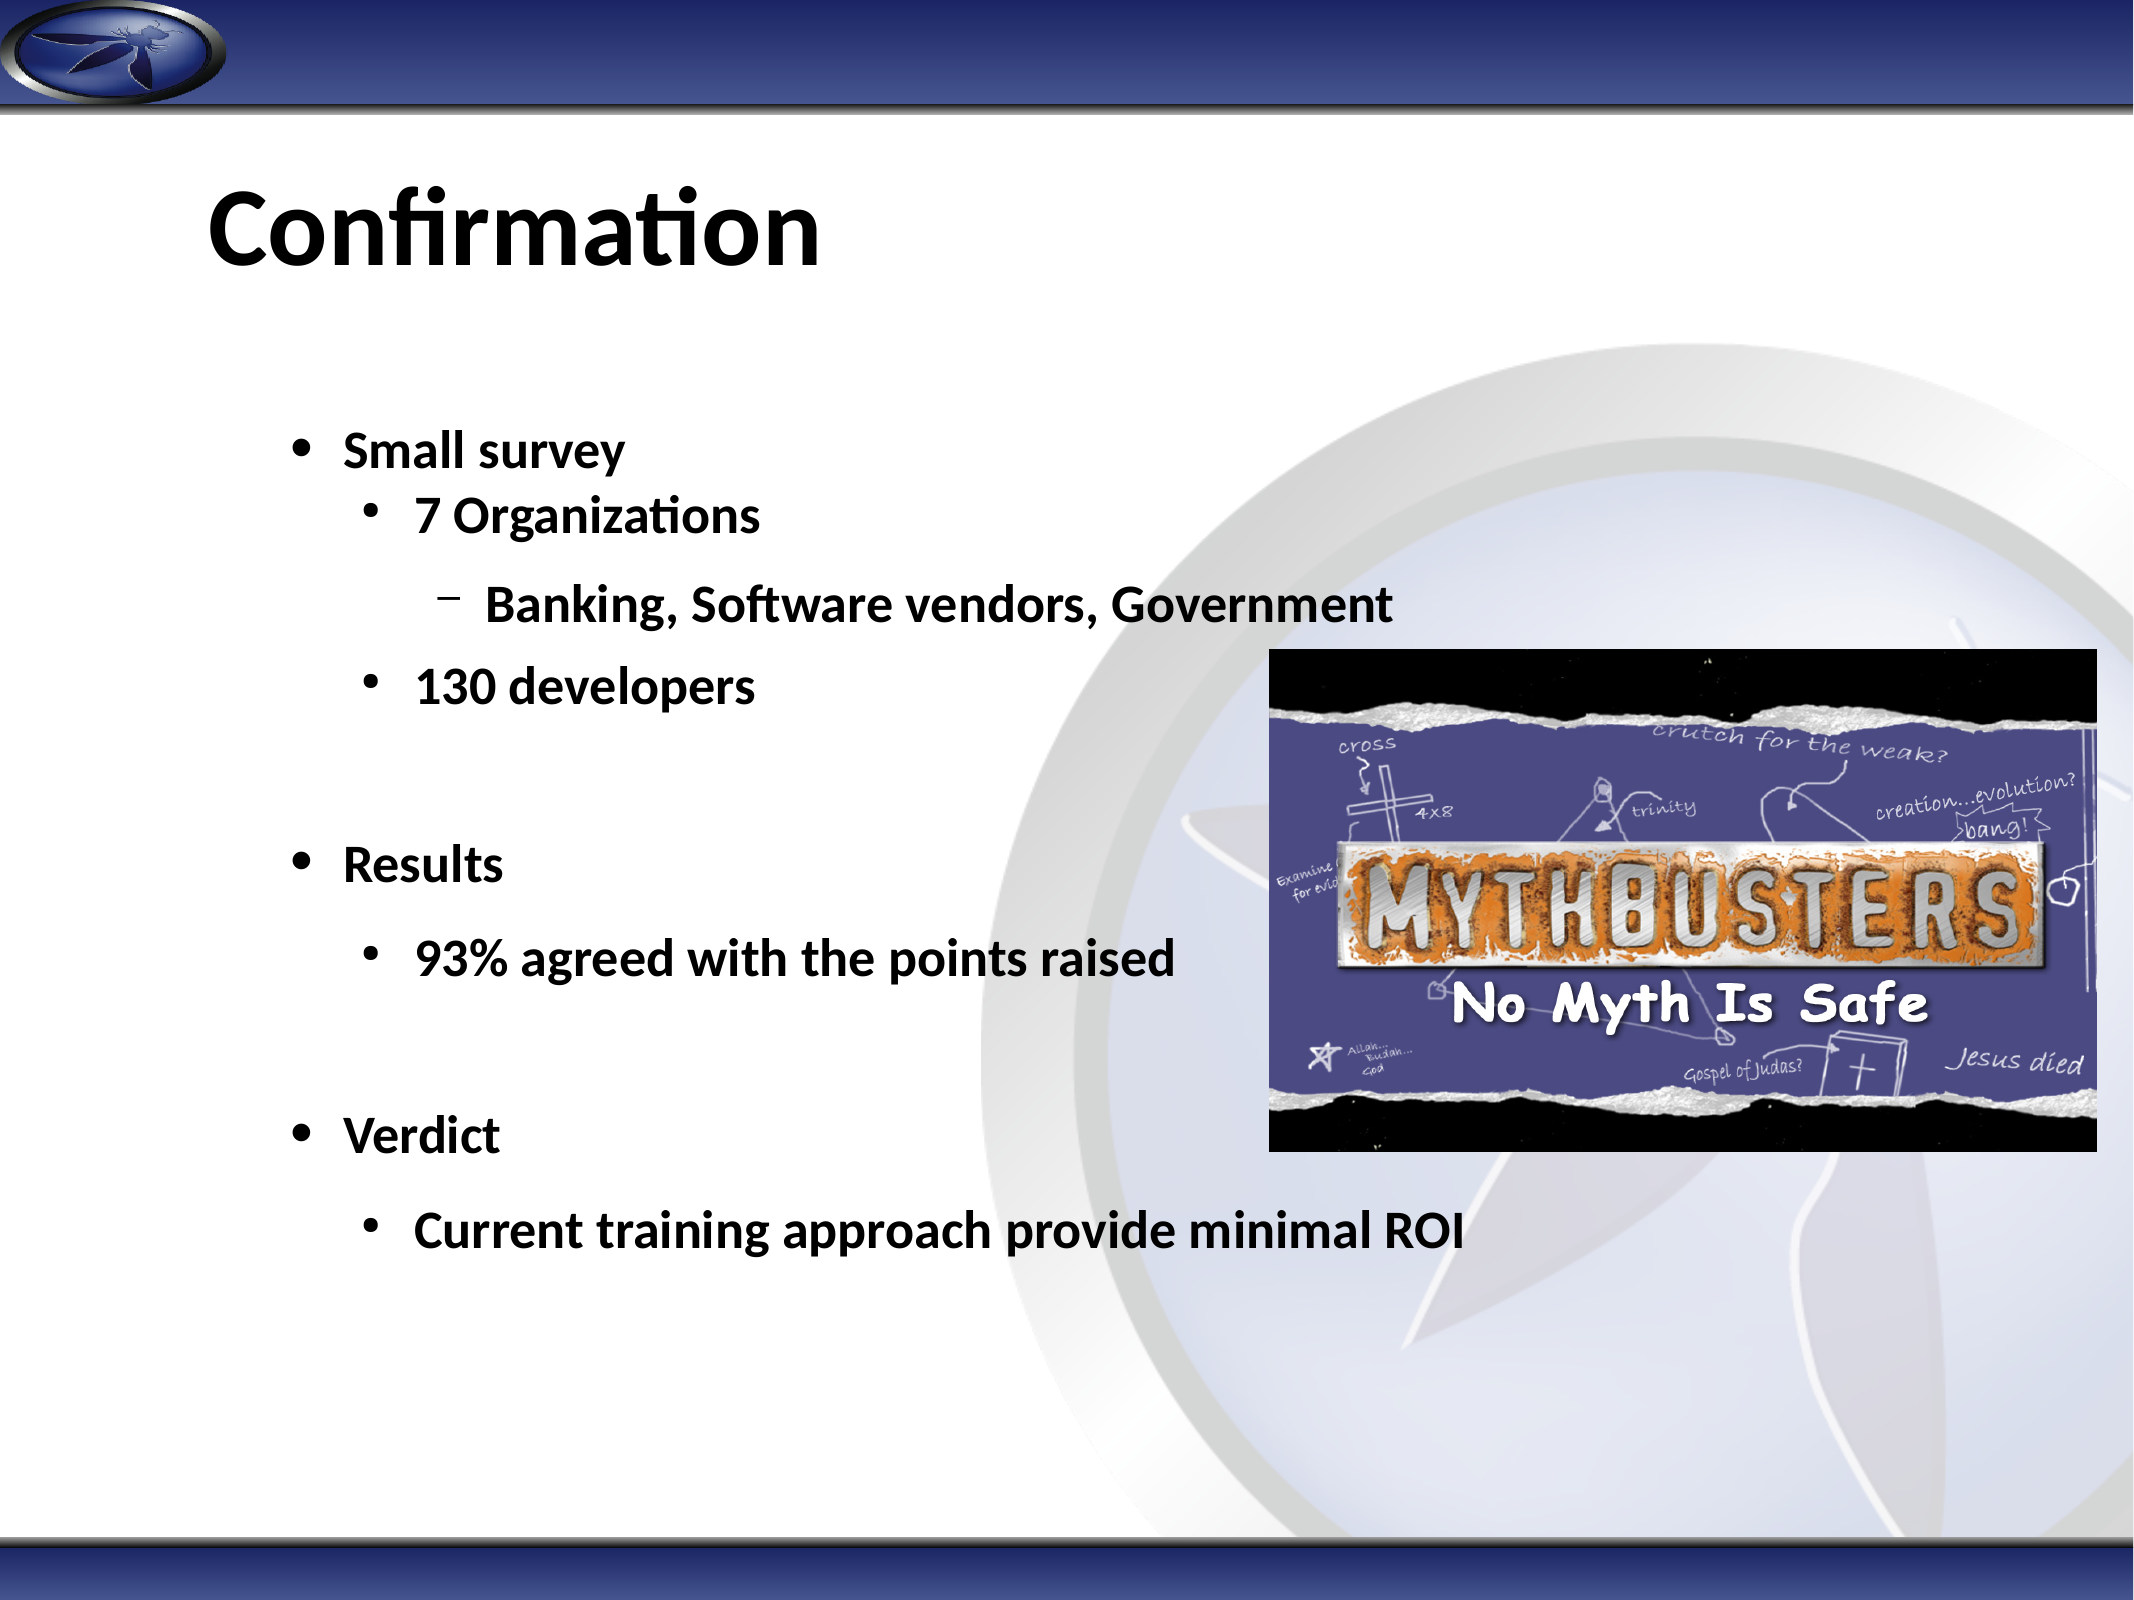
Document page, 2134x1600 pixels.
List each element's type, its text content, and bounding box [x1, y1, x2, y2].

picture [981, 339, 2134, 1600]
title Confirmation [208, 125, 1925, 350]
list Small survey 7 Organizations Banking, Software vendors, Government 130 developers Results 93% agreed with the points raised Verdict Current training approach provide minimal ROI [213, 407, 2038, 1447]
picture [0, 0, 228, 104]
